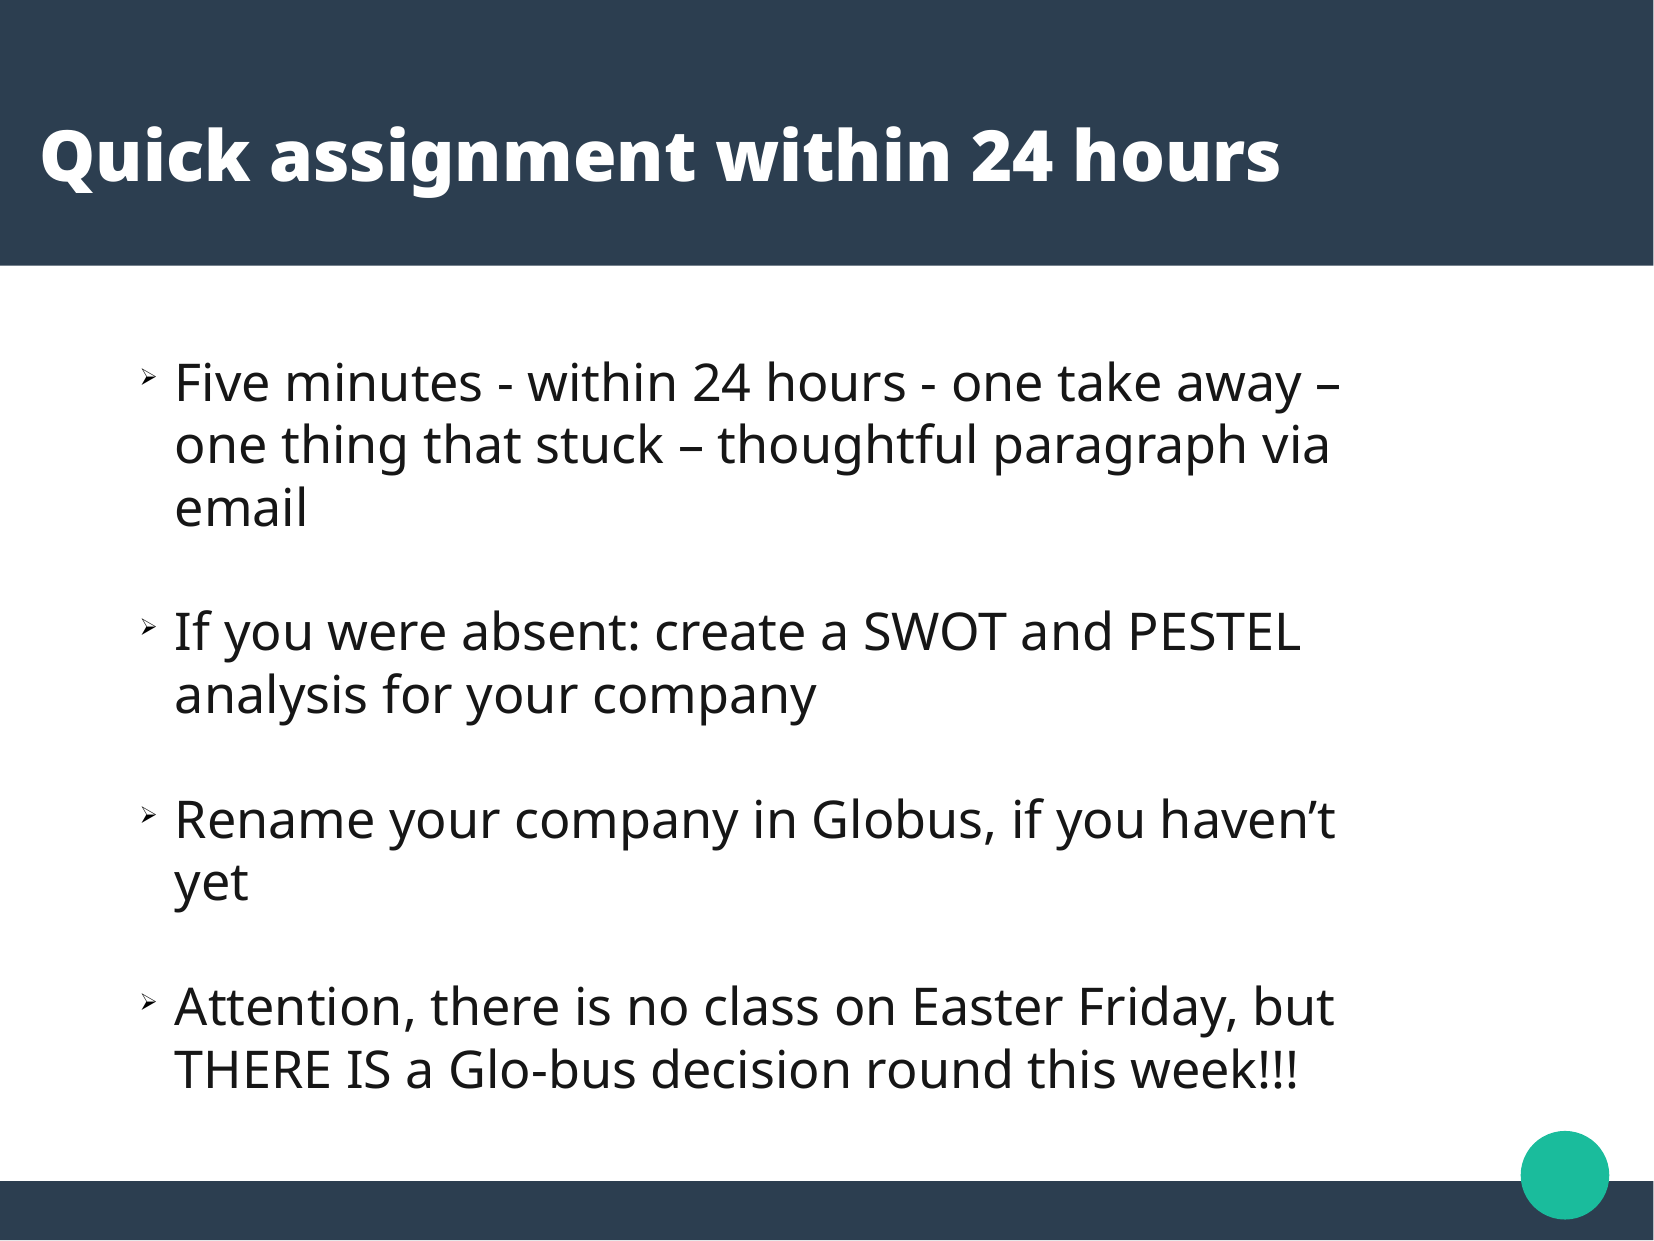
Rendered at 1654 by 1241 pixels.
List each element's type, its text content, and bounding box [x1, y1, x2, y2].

title Quick assignment within 24 hours [39, 75, 1576, 233]
text_box Five minutes - within 24 hours - one take away – one thing that stuck – thoughtful paragraph via email If you were absent: create a SWOT and PESTEL analysis for your company Rename your company in Globus, if you haven’t yet Attention, there is no class on Easter Friday, but THERE IS a Glo-bus decision round this week!!! [54, 199, 1393, 419]
